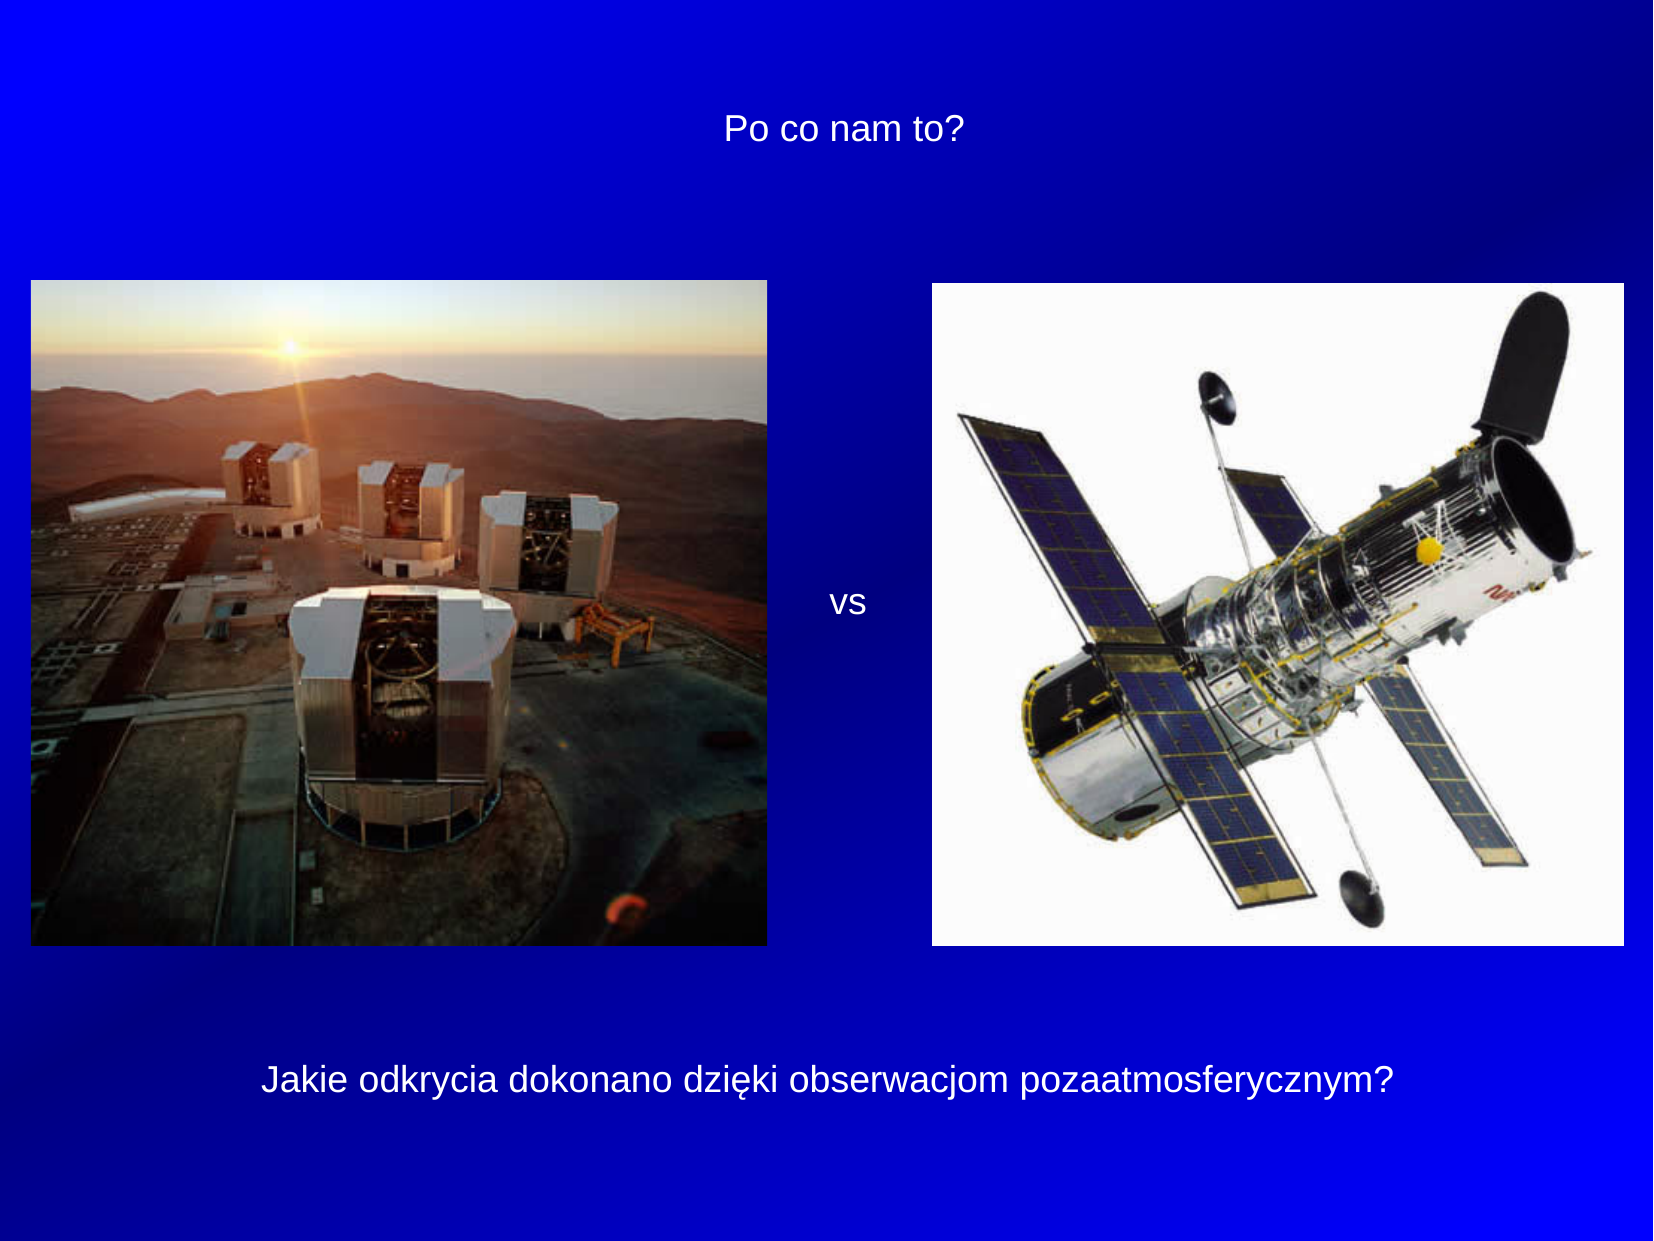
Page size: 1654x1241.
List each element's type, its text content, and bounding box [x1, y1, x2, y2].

picture [932, 283, 1624, 946]
text_box Po co nam to? [708, 100, 980, 158]
picture [30, 280, 768, 946]
text_box Jakie odkrycia dokonano dzięki obserwacjom pozaatmosferycznym? [246, 1051, 1410, 1109]
text_box vs [814, 572, 882, 630]
